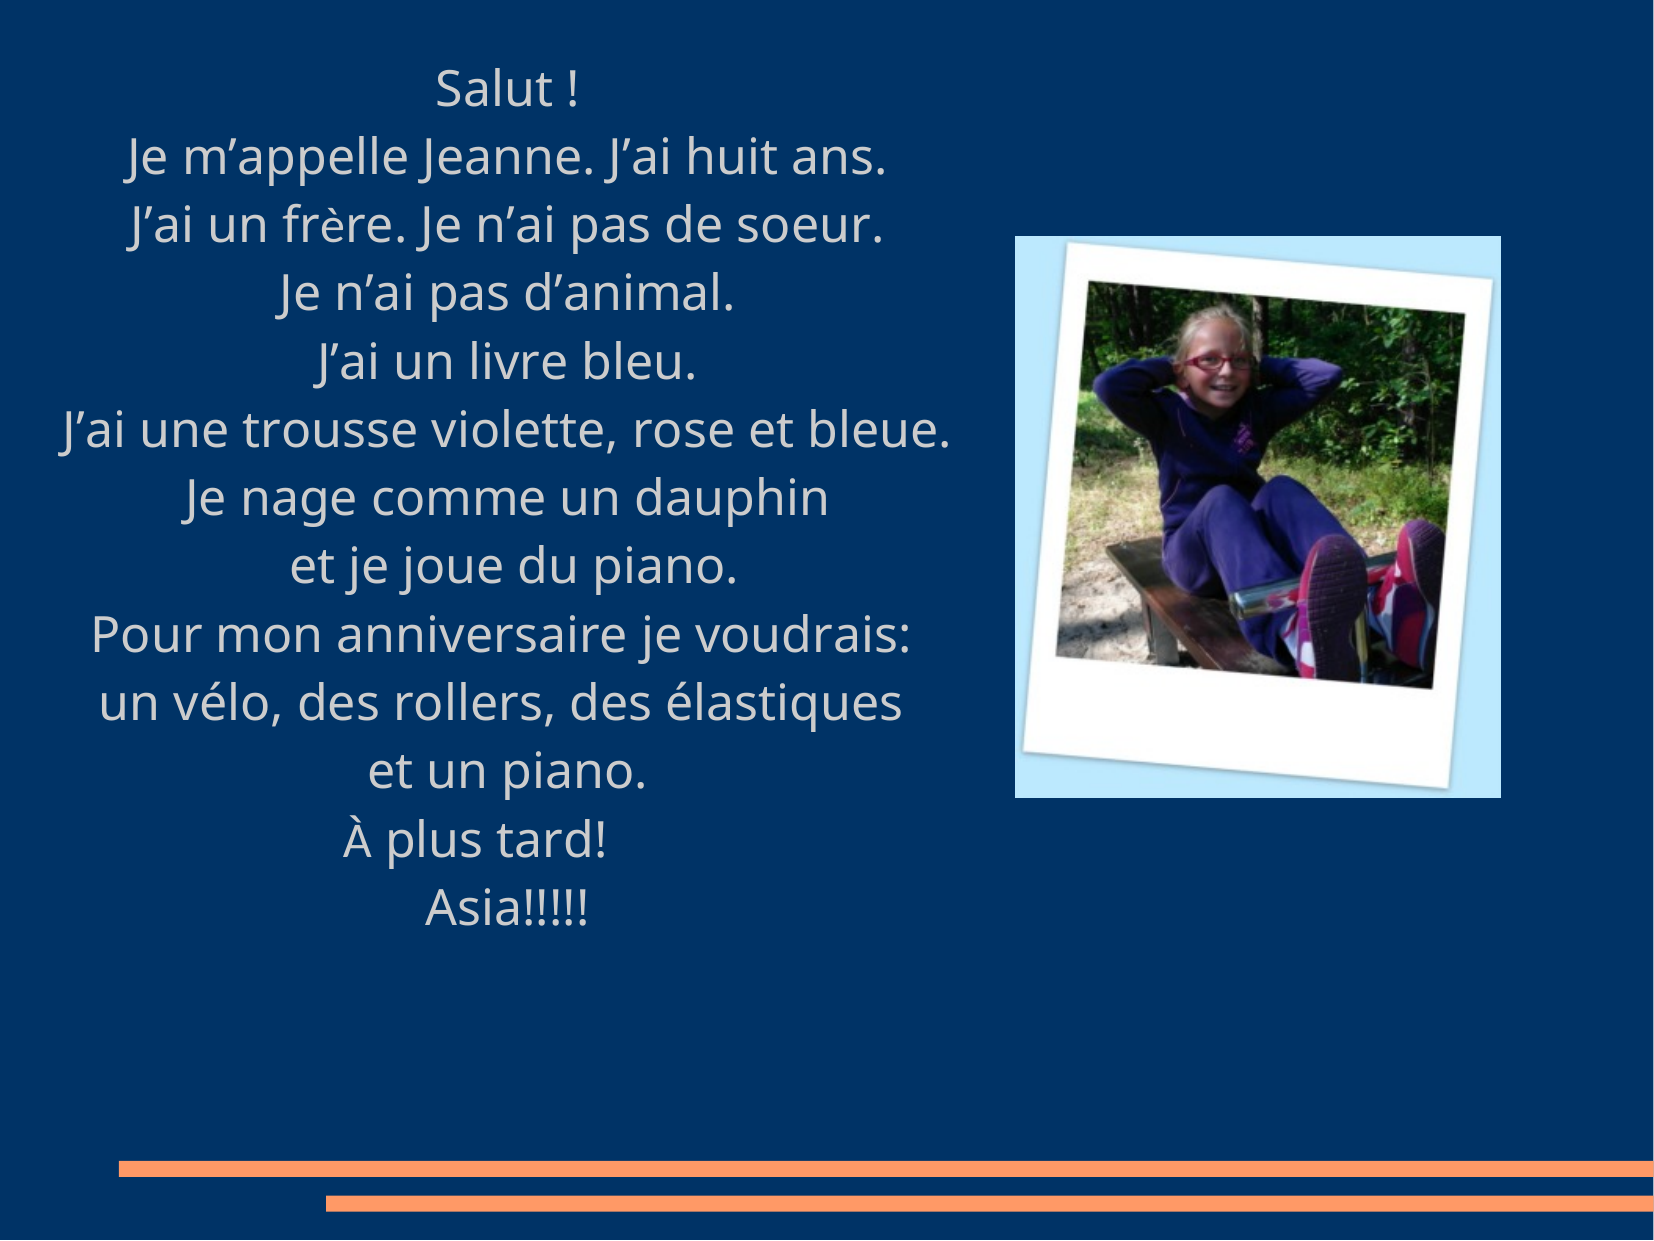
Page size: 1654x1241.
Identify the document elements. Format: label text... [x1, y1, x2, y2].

picture [1015, 236, 1501, 798]
subtitle Salut ! Je m’appelle Jeanne. J’ai huit ans. J’ai un frère. Je n’ai pas de soeur. Je n’ai pas d’animal. J’ai un livre bleu. J’ai une trousse violette, rose et bleue. Je nage comme un dauphin et je joue du piano. Pour mon anniversaire je voudrais: un vélo, des rollers, des élastiques et un piano. À plus tard! Asia!!!!! [23, 103, 993, 961]
